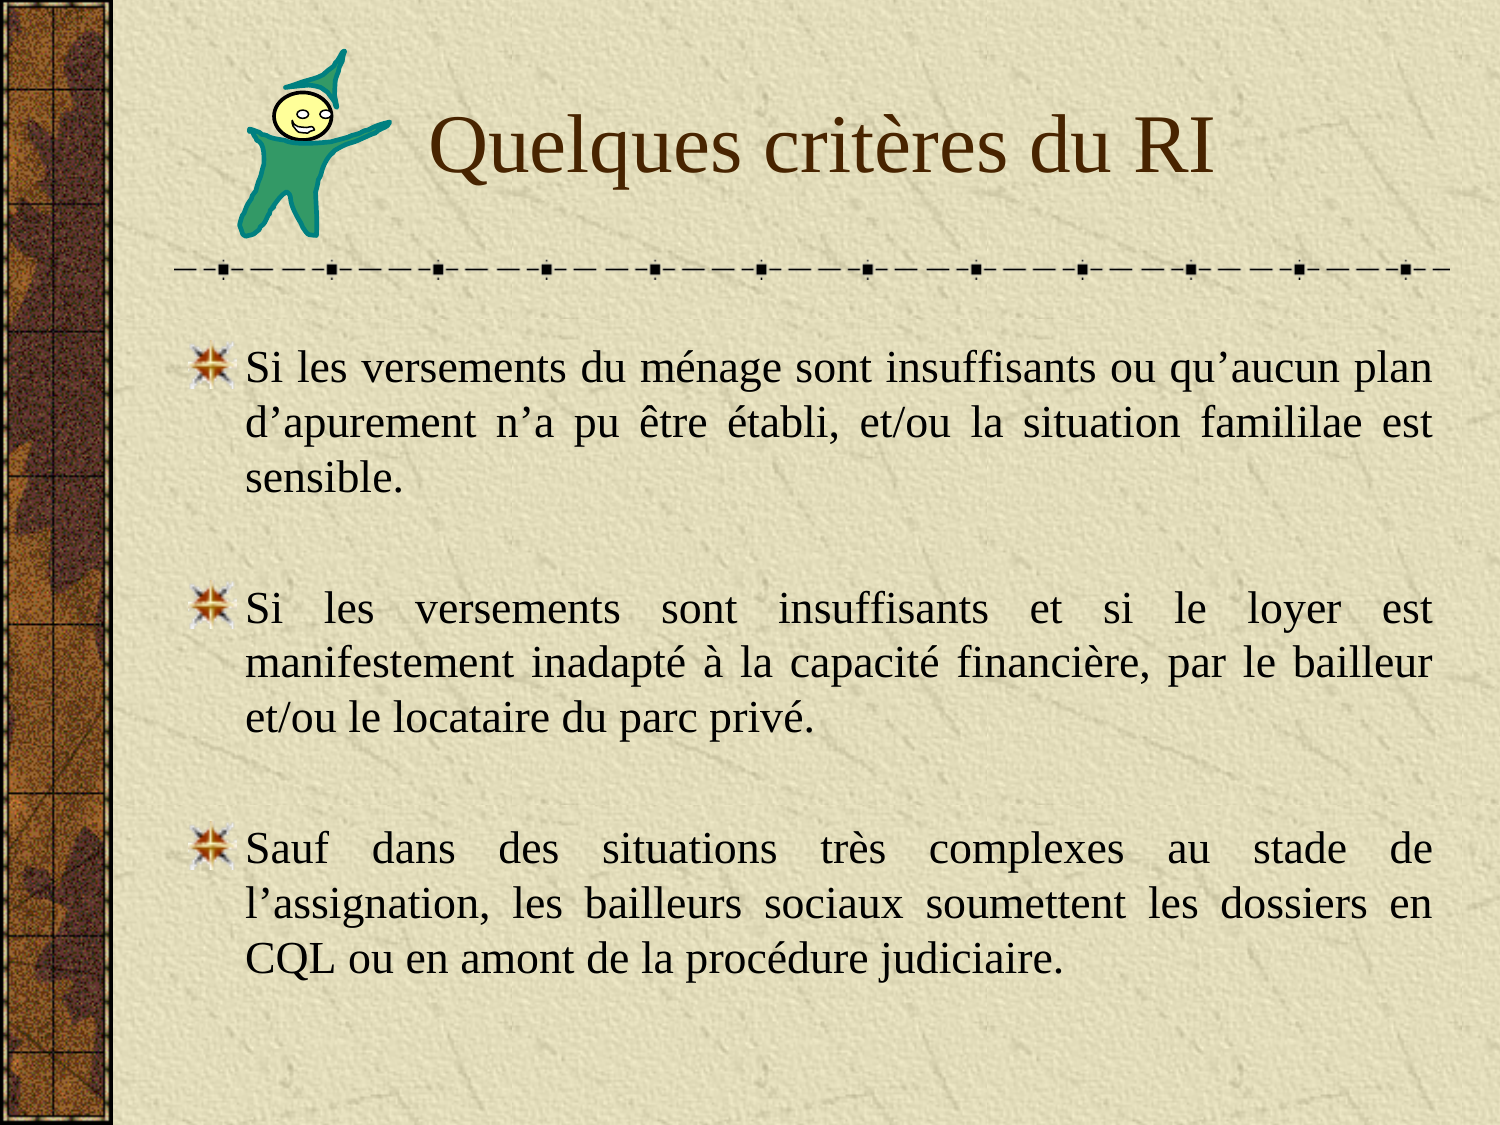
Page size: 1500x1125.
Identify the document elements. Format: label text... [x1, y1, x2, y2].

text_box Quelques critères du RI [413, 45, 1426, 233]
text_box [239, 122, 390, 237]
text_box [274, 92, 332, 141]
picture [0, 0, 1500, 1125]
text_box [285, 50, 345, 108]
list Si les versements du ménage sont insuffisants ou qu’aucun plan d’apurement n’a pu être établi, et/ou la situation famililae est sensible. Si les versements sont insuffisants et si le loyer est manifestement inadapté à la capacité financière, par le bailleur et/ou le locataire du parc privé. Sauf dans des situations très complexes au stade de l’assignation, les bailleurs sociaux soumettent les dossiers en CQL ou en amont de la procédure judiciaire. [174, 329, 1449, 1004]
